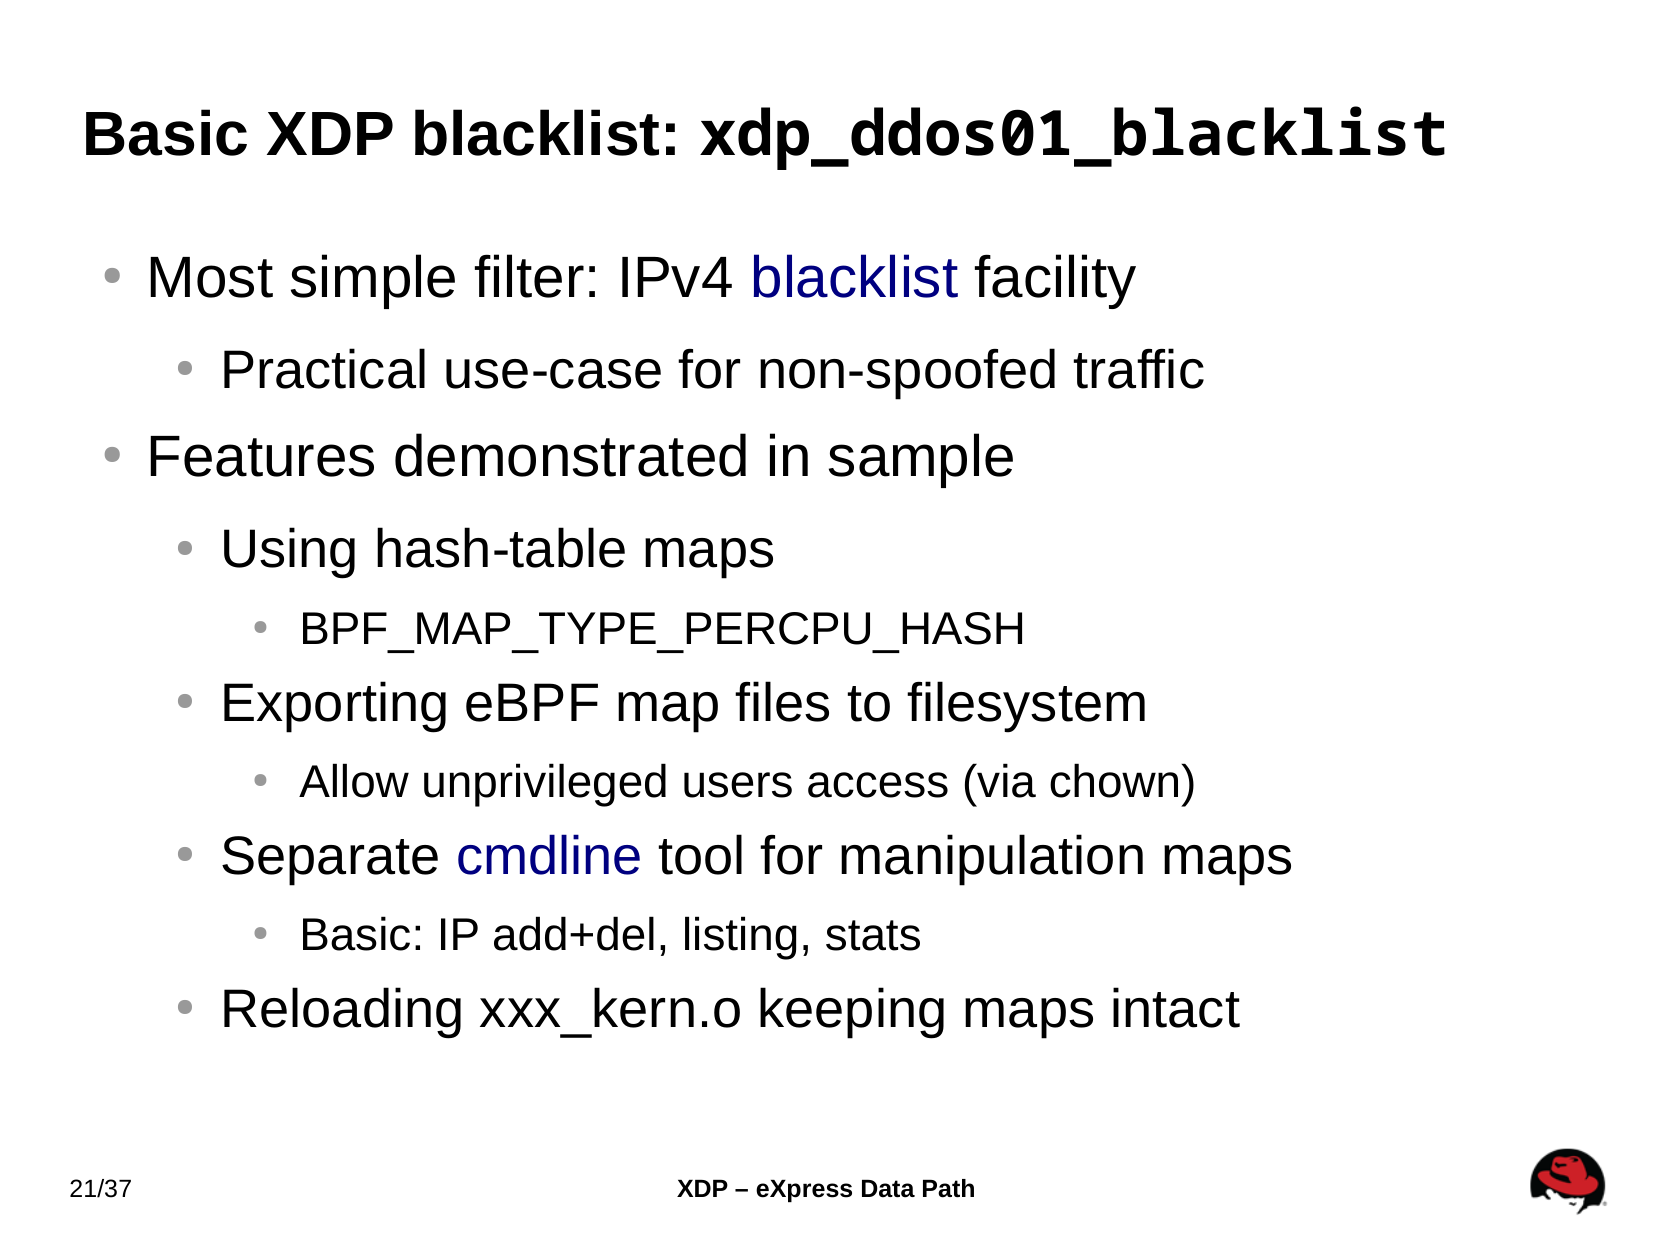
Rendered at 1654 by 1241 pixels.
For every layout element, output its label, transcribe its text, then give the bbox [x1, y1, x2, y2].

picture [1529, 1146, 1613, 1224]
title Basic XDP blacklist: xdp_ddos01_blacklist [82, 37, 1571, 226]
list Most simple filter: IPv4 blacklist facility Practical use-case for non-spoofed traffic Features demonstrated in sample Using hash-table maps BPF_MAP_TYPE_PERCPU_HASH Exporting eBPF map files to filesystem Allow unprivileged users access (via chown) Separate cmdline tool for manipulation maps Basic: IP add+del, listing, stats Reloading xxx_kern.o keeping maps intact [86, 244, 1576, 1039]
